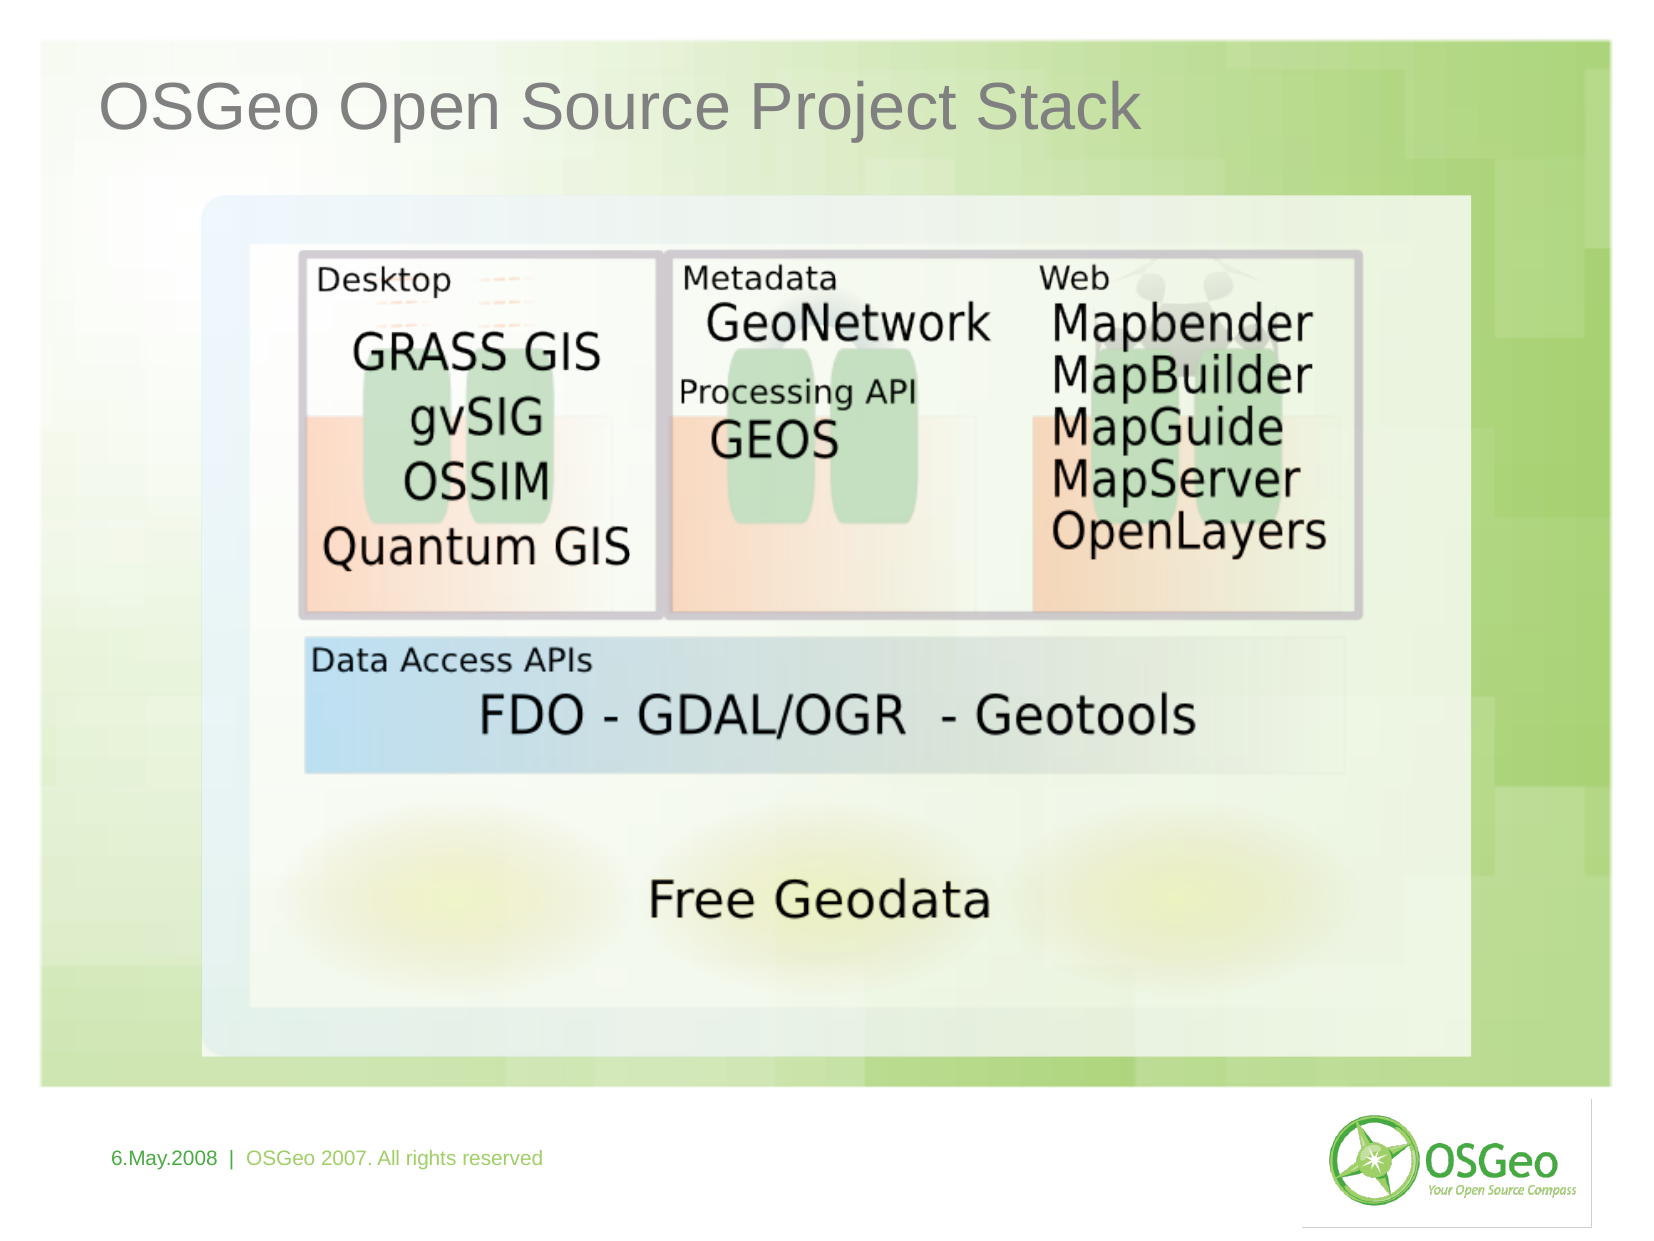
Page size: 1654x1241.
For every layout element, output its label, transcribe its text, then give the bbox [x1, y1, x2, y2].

title OSGeo Open Source Project Stack [98, 47, 1266, 170]
picture [0, 1, 1654, 1239]
